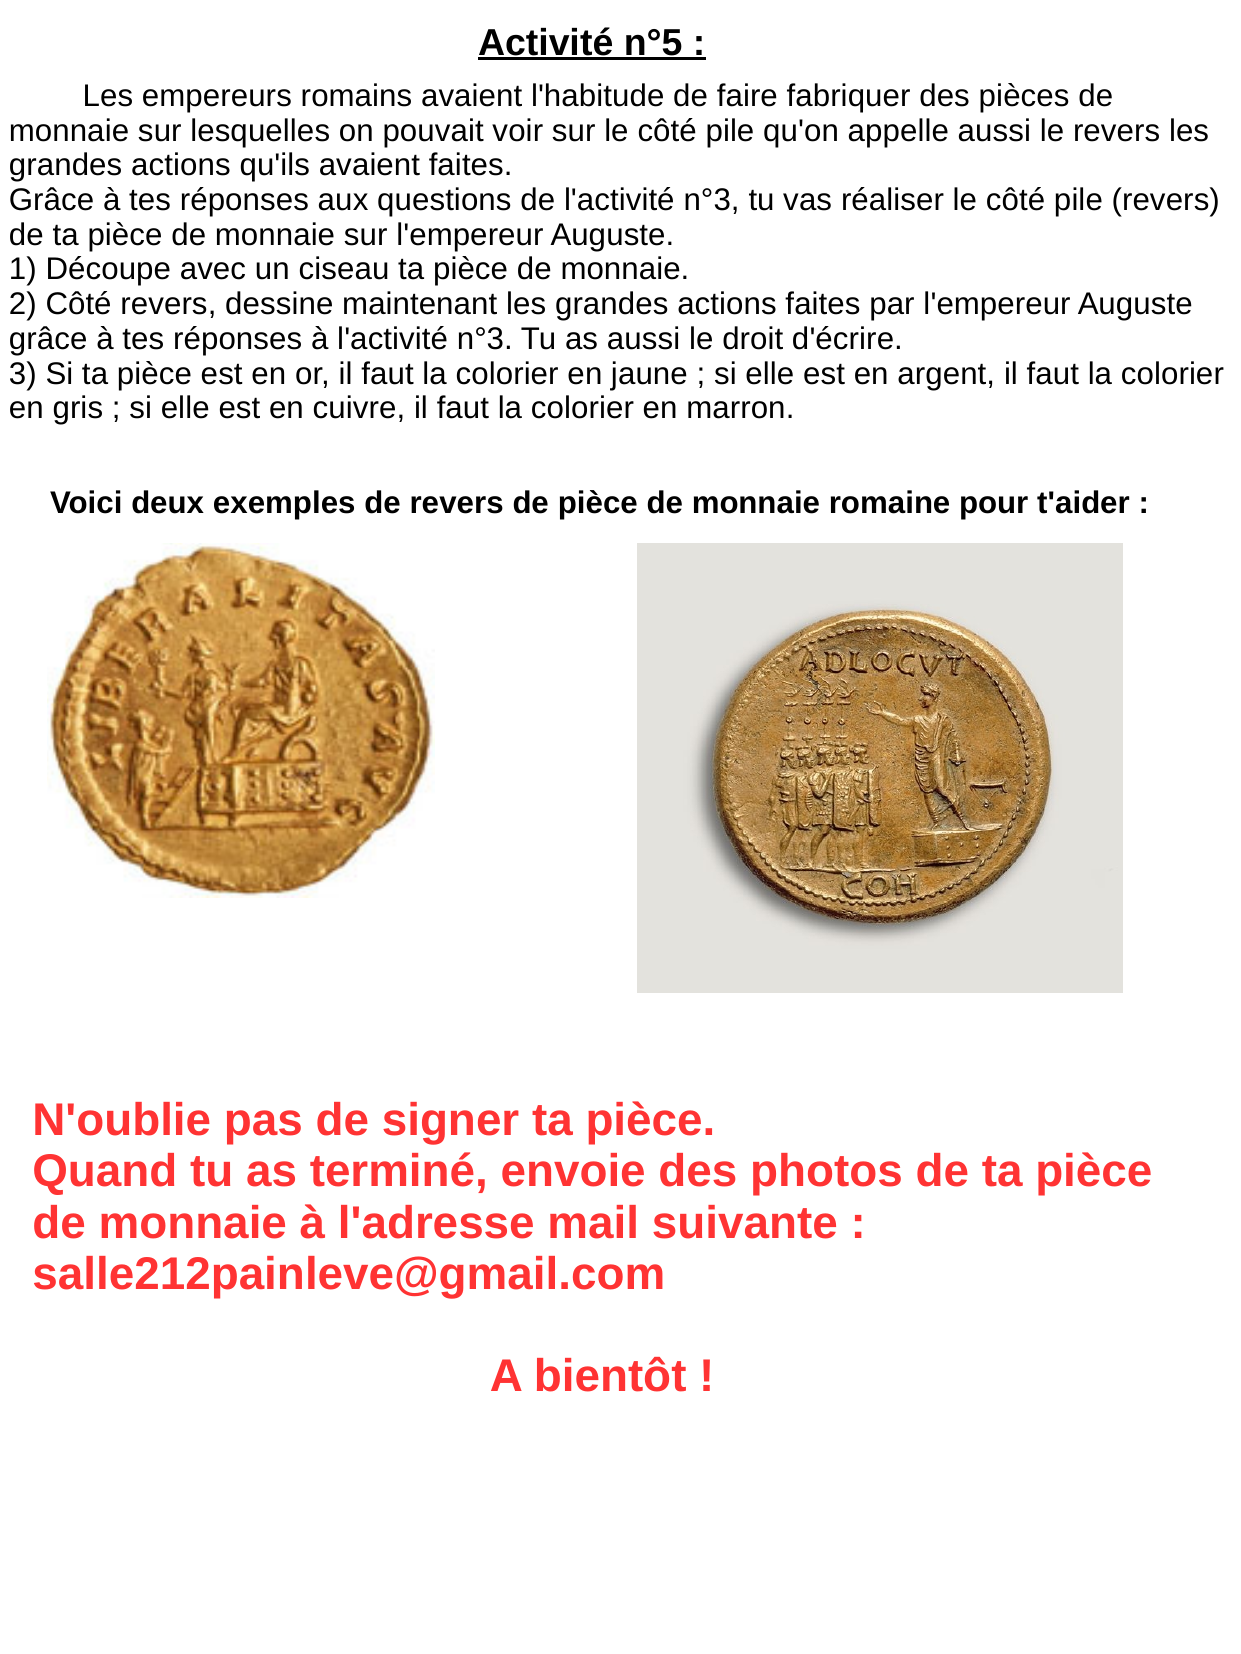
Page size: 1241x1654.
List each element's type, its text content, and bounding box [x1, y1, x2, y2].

text_box Les empereurs romains avaient l'habitude de faire fabriquer des pièces de monnaie sur lesquelles on pouvait voir sur le côté pile qu'on appelle aussi le revers les grandes actions qu'ils avaient faites. Grâce à tes réponses aux questions de l'activité n°3, tu vas réaliser le côté pile (revers) de ta pièce de monnaie sur l'empereur Auguste. 1) Découpe avec un ciseau ta pièce de monnaie. 2) Côté revers, dessine maintenant les grandes actions faites par l'empereur Auguste grâce à tes réponses à l'activité n°3. Tu as aussi le droit d'écrire. 3) Si ta pièce est en or, il faut la colorier en jaune ; si elle est en argent, il faut la colorier en gris ; si elle est en cuivre, il faut la colorier en marron. [0, 70, 1241, 572]
picture [637, 543, 1123, 993]
text_box Voici deux exemples de revers de pièce de monnaie romaine pour t'aider : [35, 478, 1241, 563]
picture [47, 543, 435, 898]
text_box N'oublie pas de signer ta pièce. Quand tu as terminé, envoie des photos de ta pièce de monnaie à l'adresse mail suivante : salle212painleve@gmail.com A bientôt ! [17, 1086, 1188, 1409]
text_box Activité n°5 : [463, 13, 721, 71]
